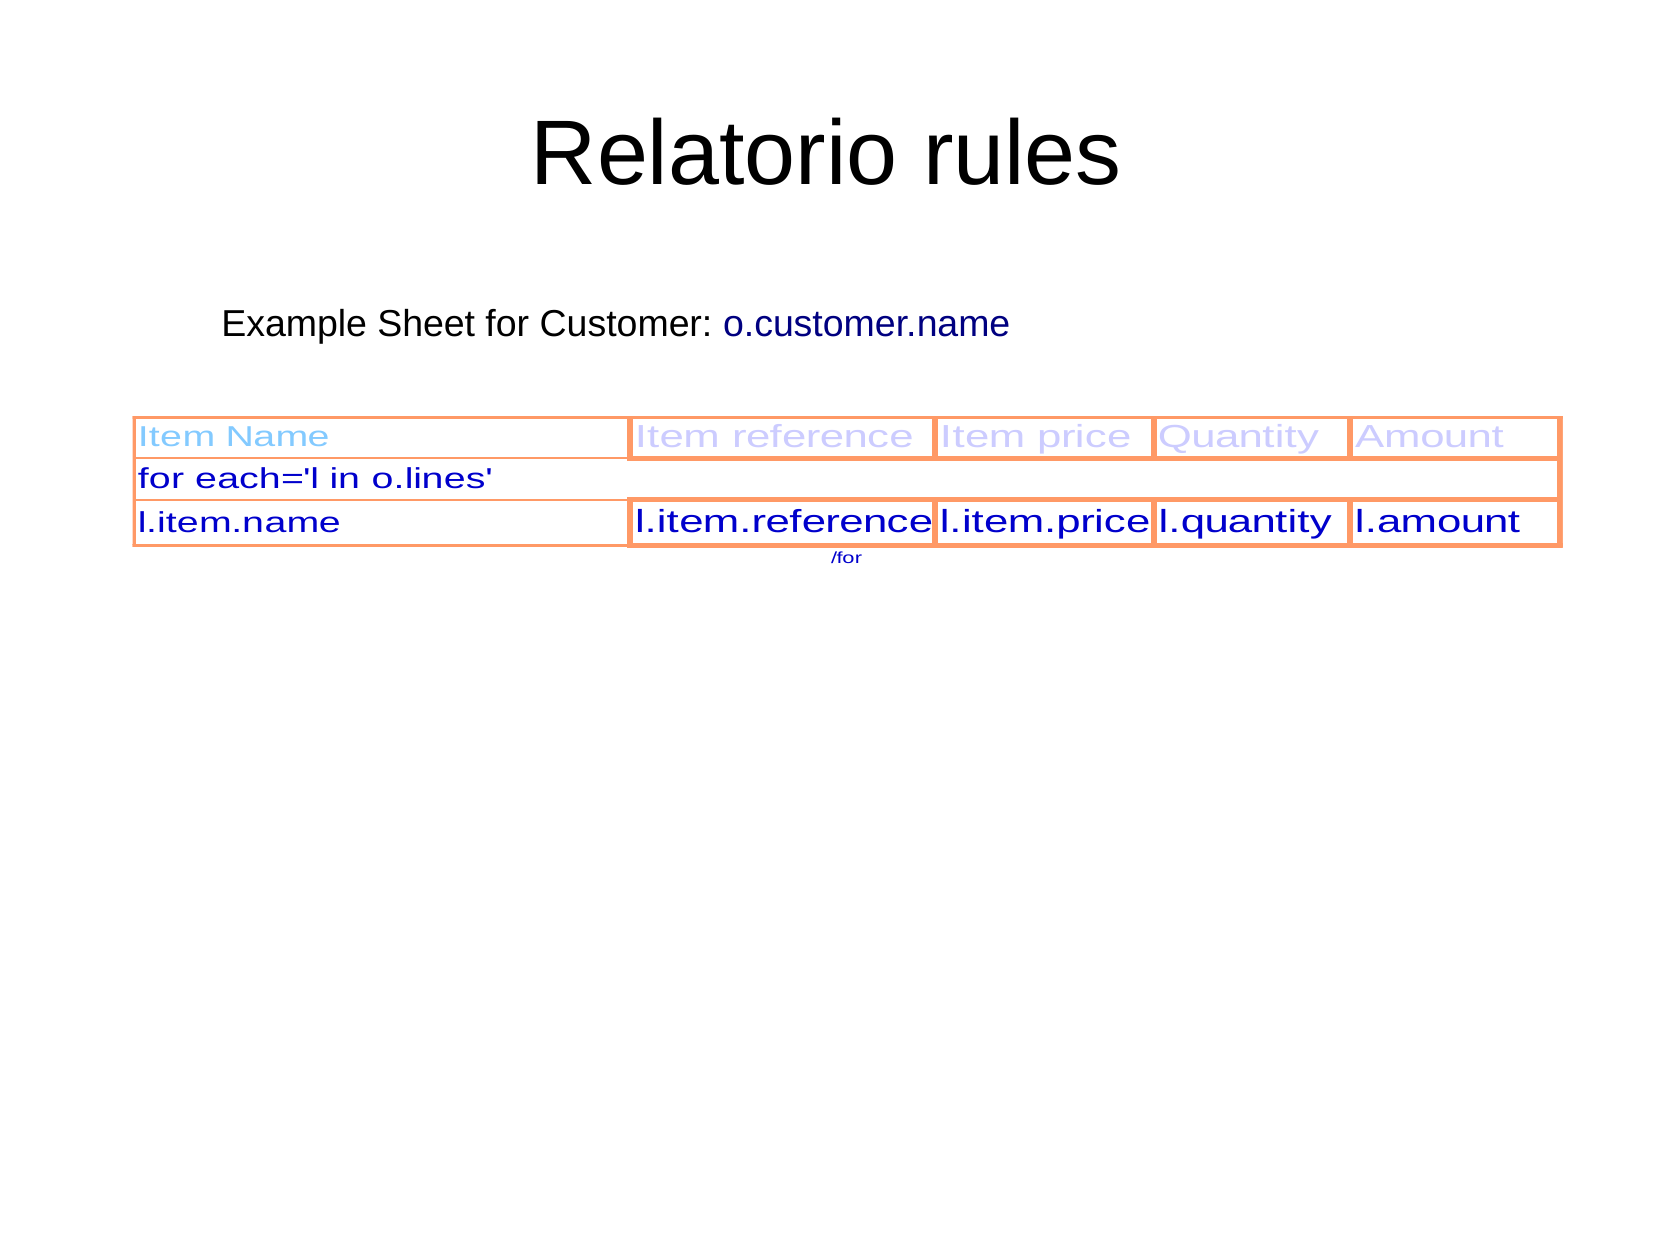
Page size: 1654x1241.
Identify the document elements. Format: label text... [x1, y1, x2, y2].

text_box Example Sheet for Customer: o.customer.name [206, 295, 1026, 353]
chart [132, 416, 1563, 1044]
title Relatorio rules [82, 56, 1571, 250]
